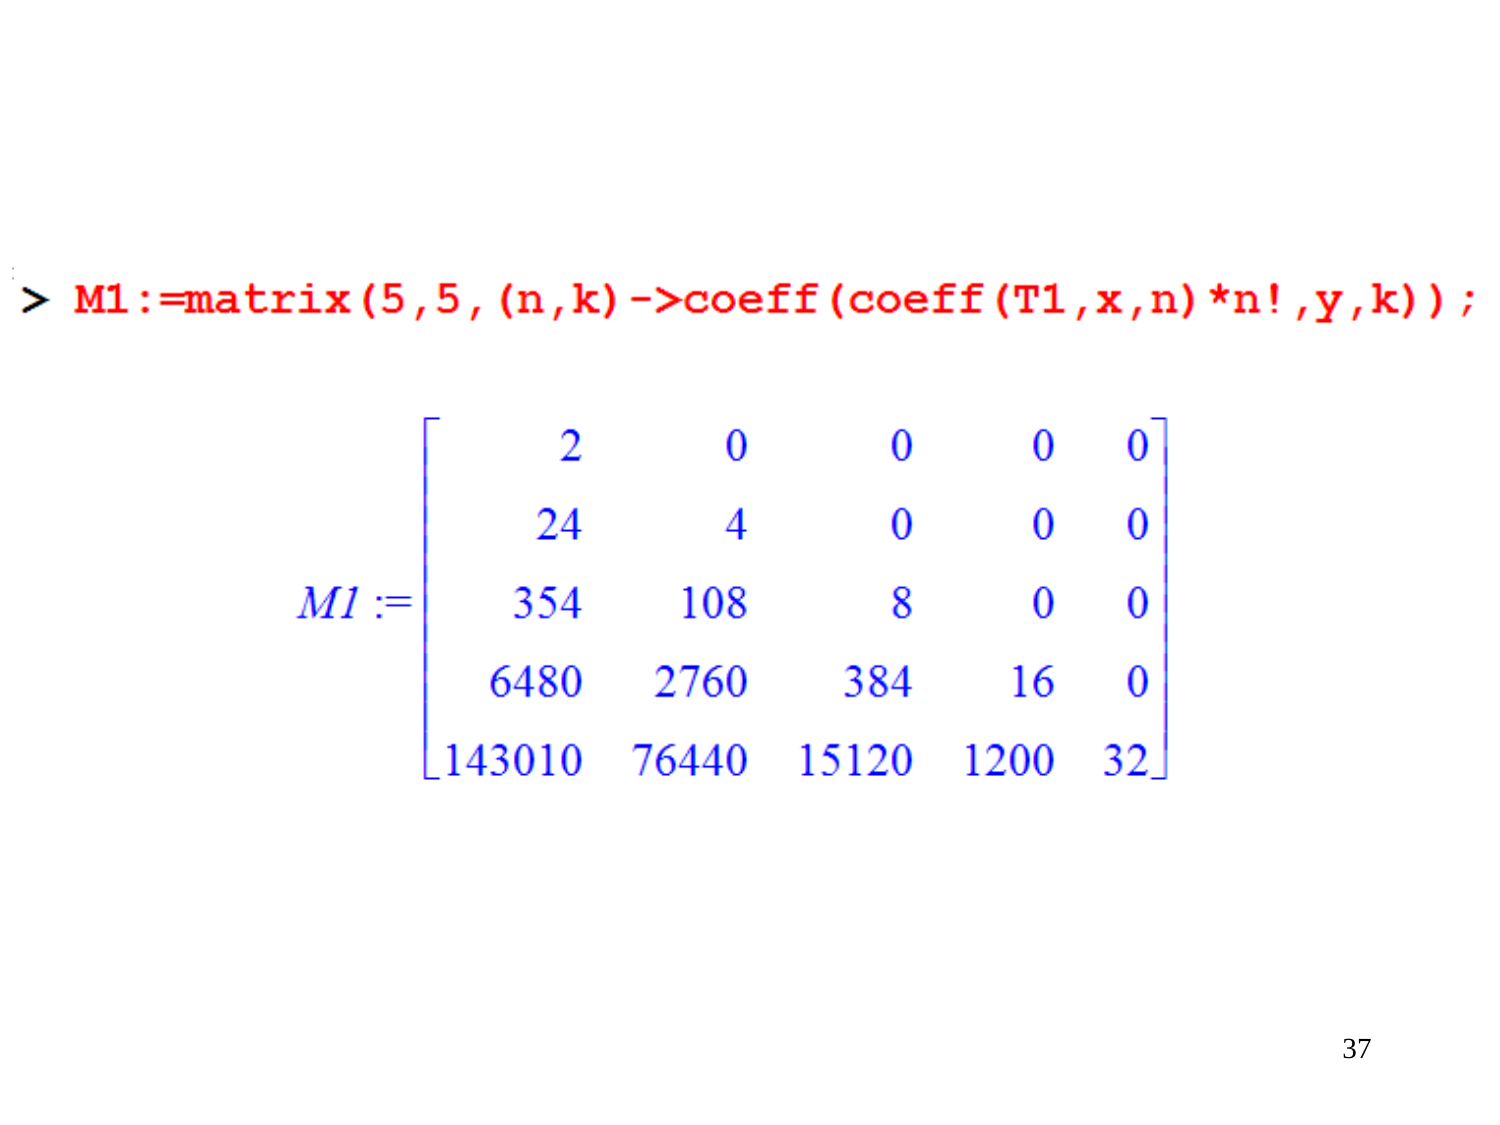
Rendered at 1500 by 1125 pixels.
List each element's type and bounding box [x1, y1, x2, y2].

picture [275, 399, 1225, 800]
picture [12, 265, 1488, 338]
